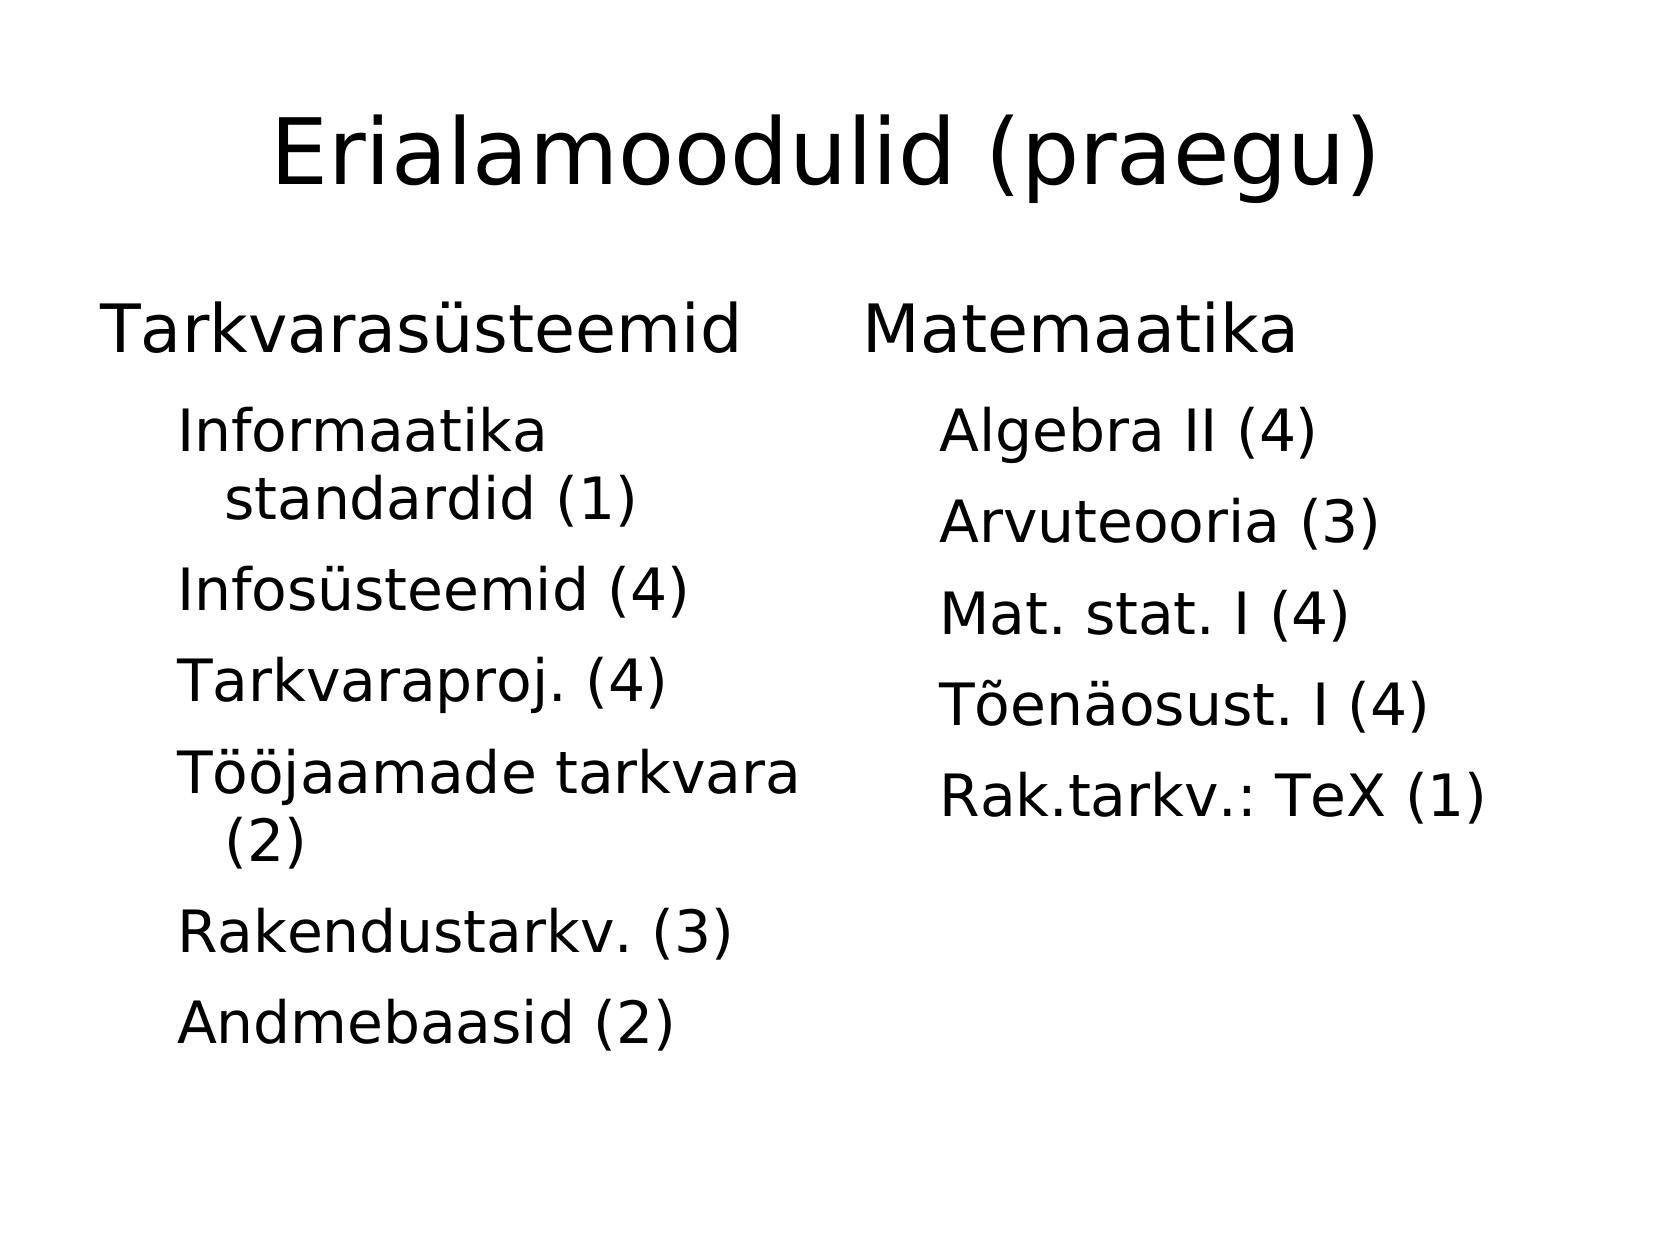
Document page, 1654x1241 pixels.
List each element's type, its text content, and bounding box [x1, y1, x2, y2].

list Tarkvarasüsteemid Informaatika standardid (1) Infosüsteemid (4) Tarkvaraproj. (4) Tööjaamade tarkvara (2) Rakendustarkv. (3) Andmebaasid (2) [82, 290, 809, 1109]
list Matemaatika Algebra II (4) Arvuteooria (3) Mat. stat. I (4) Tõenäosust. I (4) Rak.tarkv.: TeX (1) [845, 290, 1572, 1109]
title Erialamoodulid (praegu) [82, 49, 1571, 257]
